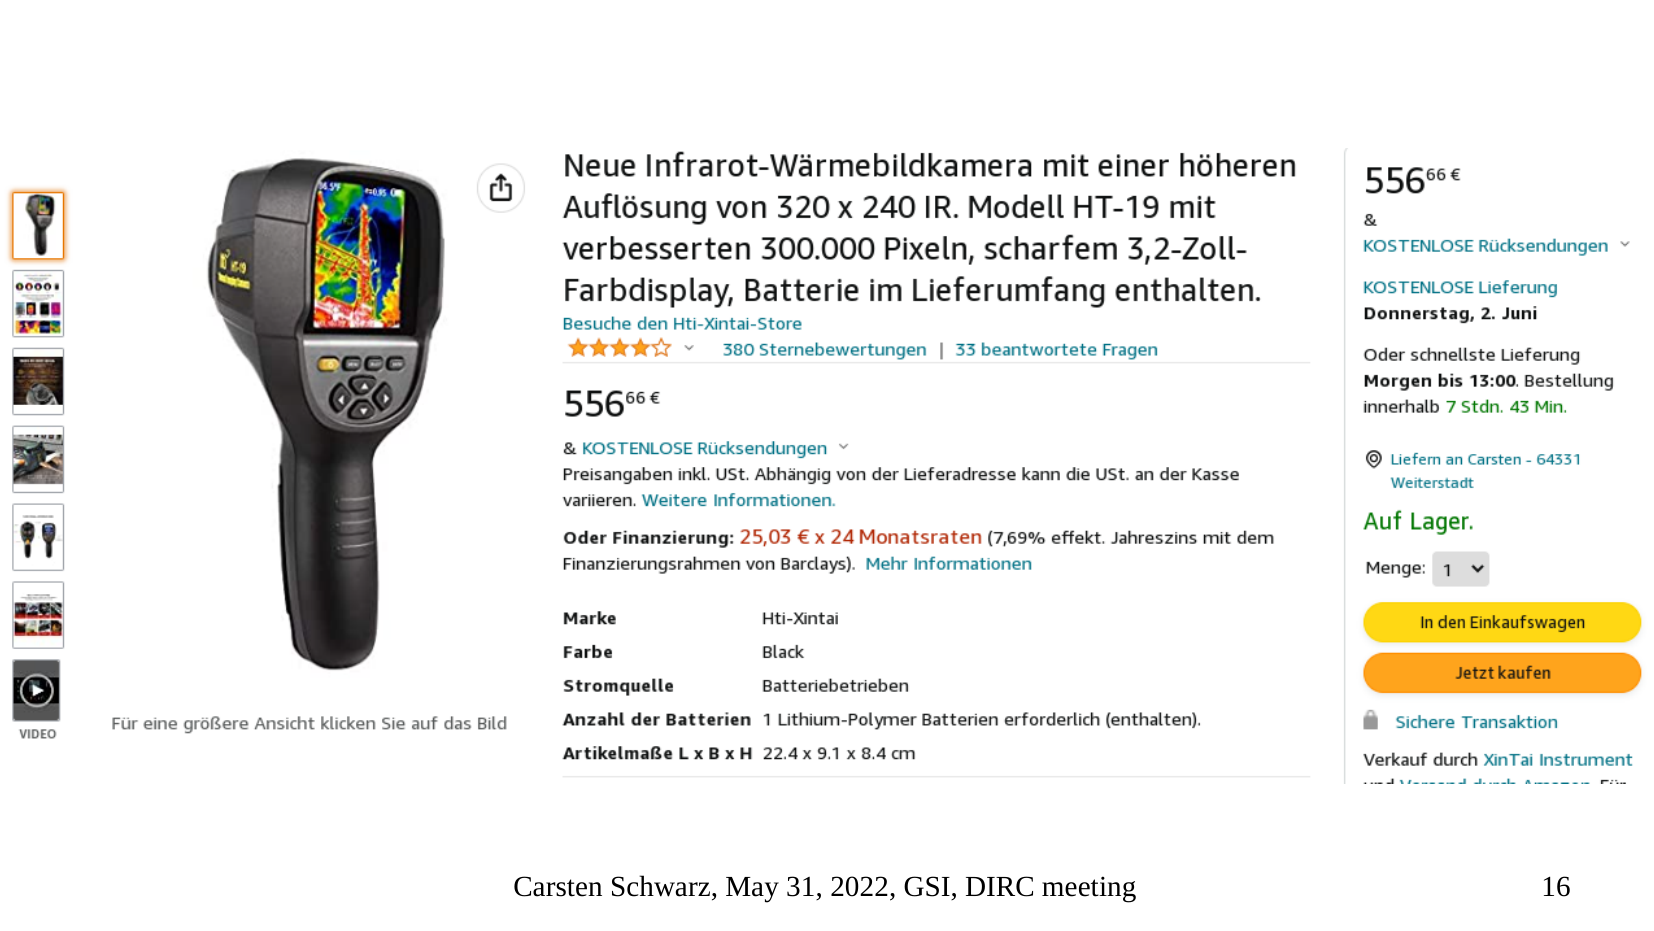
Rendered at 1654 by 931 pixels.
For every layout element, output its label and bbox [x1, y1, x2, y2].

picture [2, 148, 1654, 784]
